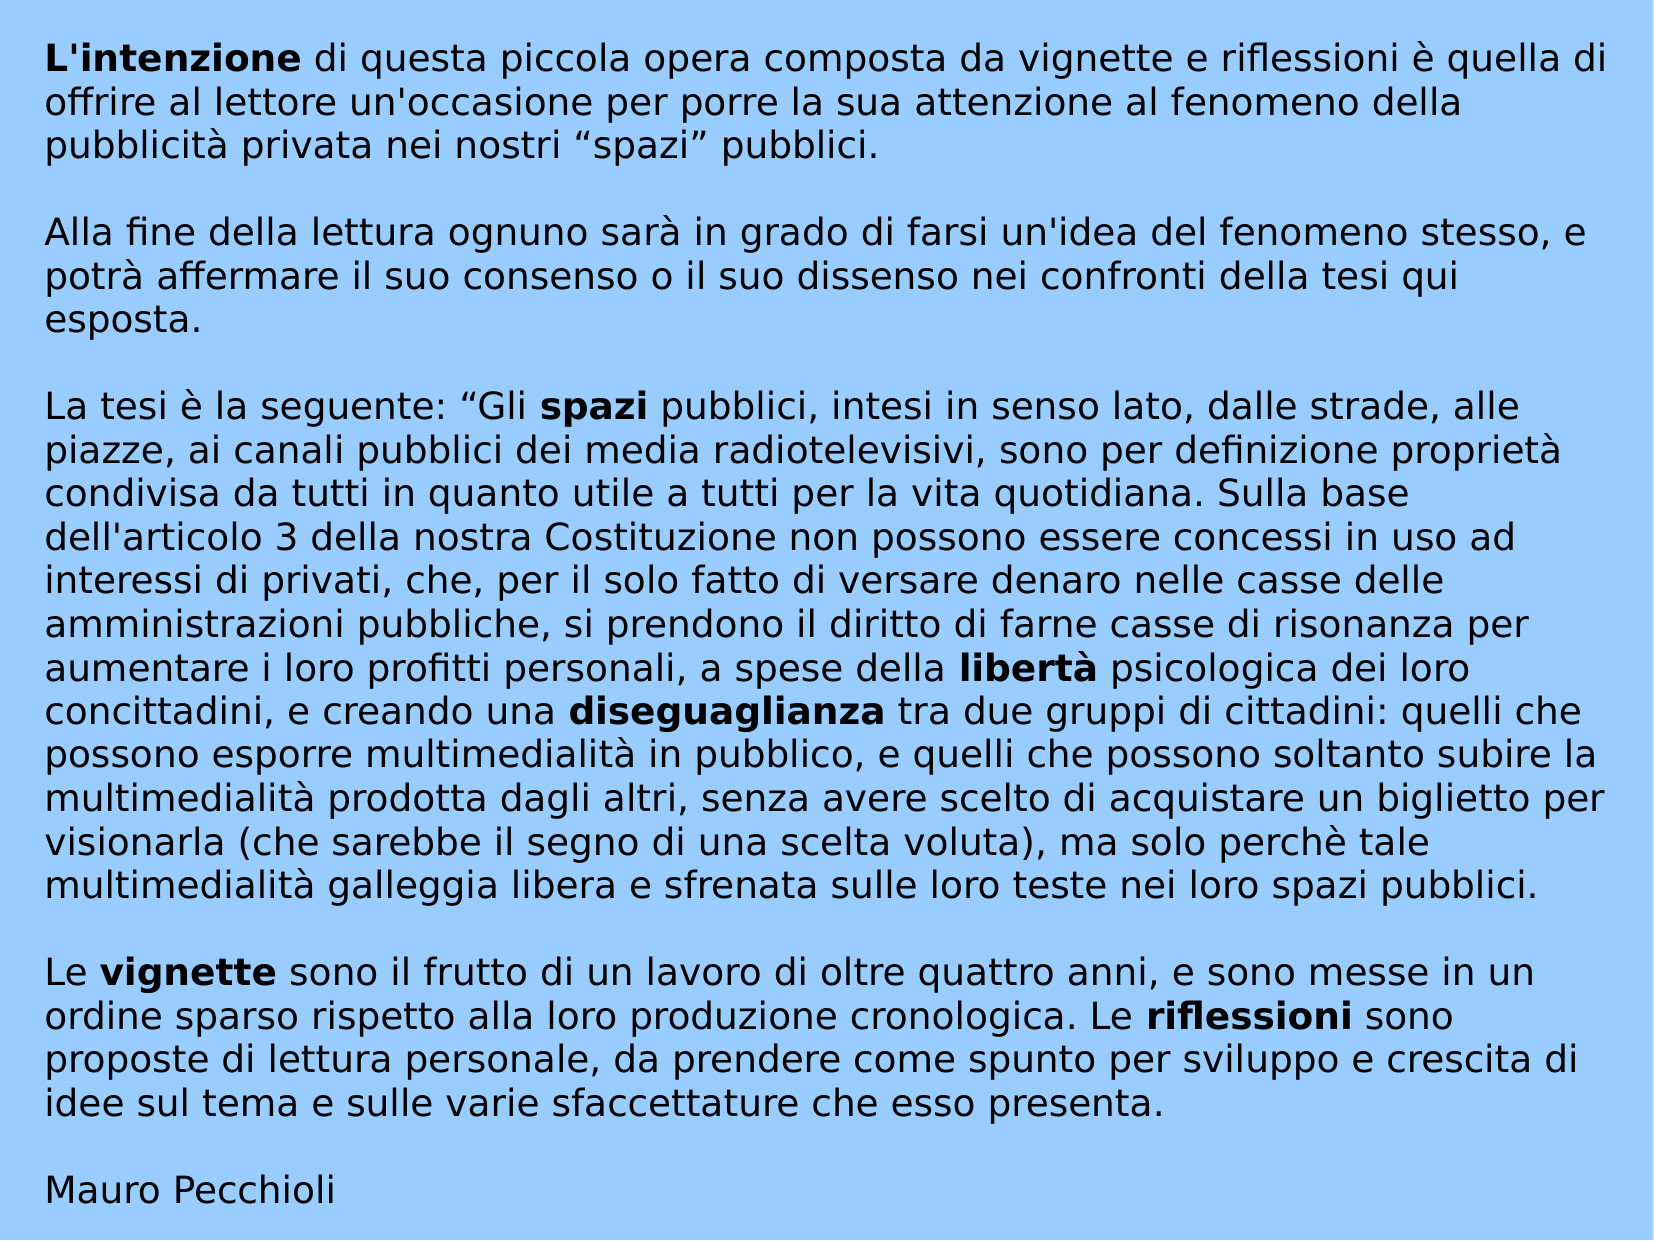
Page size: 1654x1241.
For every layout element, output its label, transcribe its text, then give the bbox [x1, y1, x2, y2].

text_box L'intenzione di questa piccola opera composta da vignette e riflessioni è quella di offrire al lettore un'occasione per porre la sua attenzione al fenomeno della pubblicità privata nei nostri “spazi” pubblici. Alla fine della lettura ognuno sarà in grado di farsi un'idea del fenomeno stesso, e potrà affermare il suo consenso o il suo dissenso nei confronti della tesi qui esposta. La tesi è la seguente: “Gli spazi pubblici, intesi in senso lato, dalle strade, alle piazze, ai canali pubblici dei media radiotelevisivi, sono per definizione proprietà condivisa da tutti in quanto utile a tutti per la vita quotidiana. Sulla base dell'articolo 3 della nostra Costituzione non possono essere concessi in uso ad interessi di privati, che, per il solo fatto di versare denaro nelle casse delle amministrazioni pubbliche, si prendono il diritto di farne casse di risonanza per aumentare i loro profitti personali, a spese della libertà psicologica dei loro concittadini, e creando una diseguaglianza tra due gruppi di cittadini: quelli che possono esporre multimedialità in pubblico, e quelli che possono soltanto subire la multimedialità prodotta dagli altri, senza avere scelto di acquistare un biglietto per visionarla (che sarebbe il segno di una scelta voluta), ma solo perchè tale multimedialità galleggia libera e sfrenata sulle loro teste nei loro spazi pubblici. Le vignette sono il frutto di un lavoro di oltre quattro anni, e sono messe in un ordine sparso rispetto alla loro produzione cronologica. Le riflessioni sono proposte di lettura personale, da prendere come spunto per sviluppo e crescita di idee sul tema e sulle varie sfaccettature che esso presenta. Mauro Pecchioli [29, 29, 1625, 1211]
